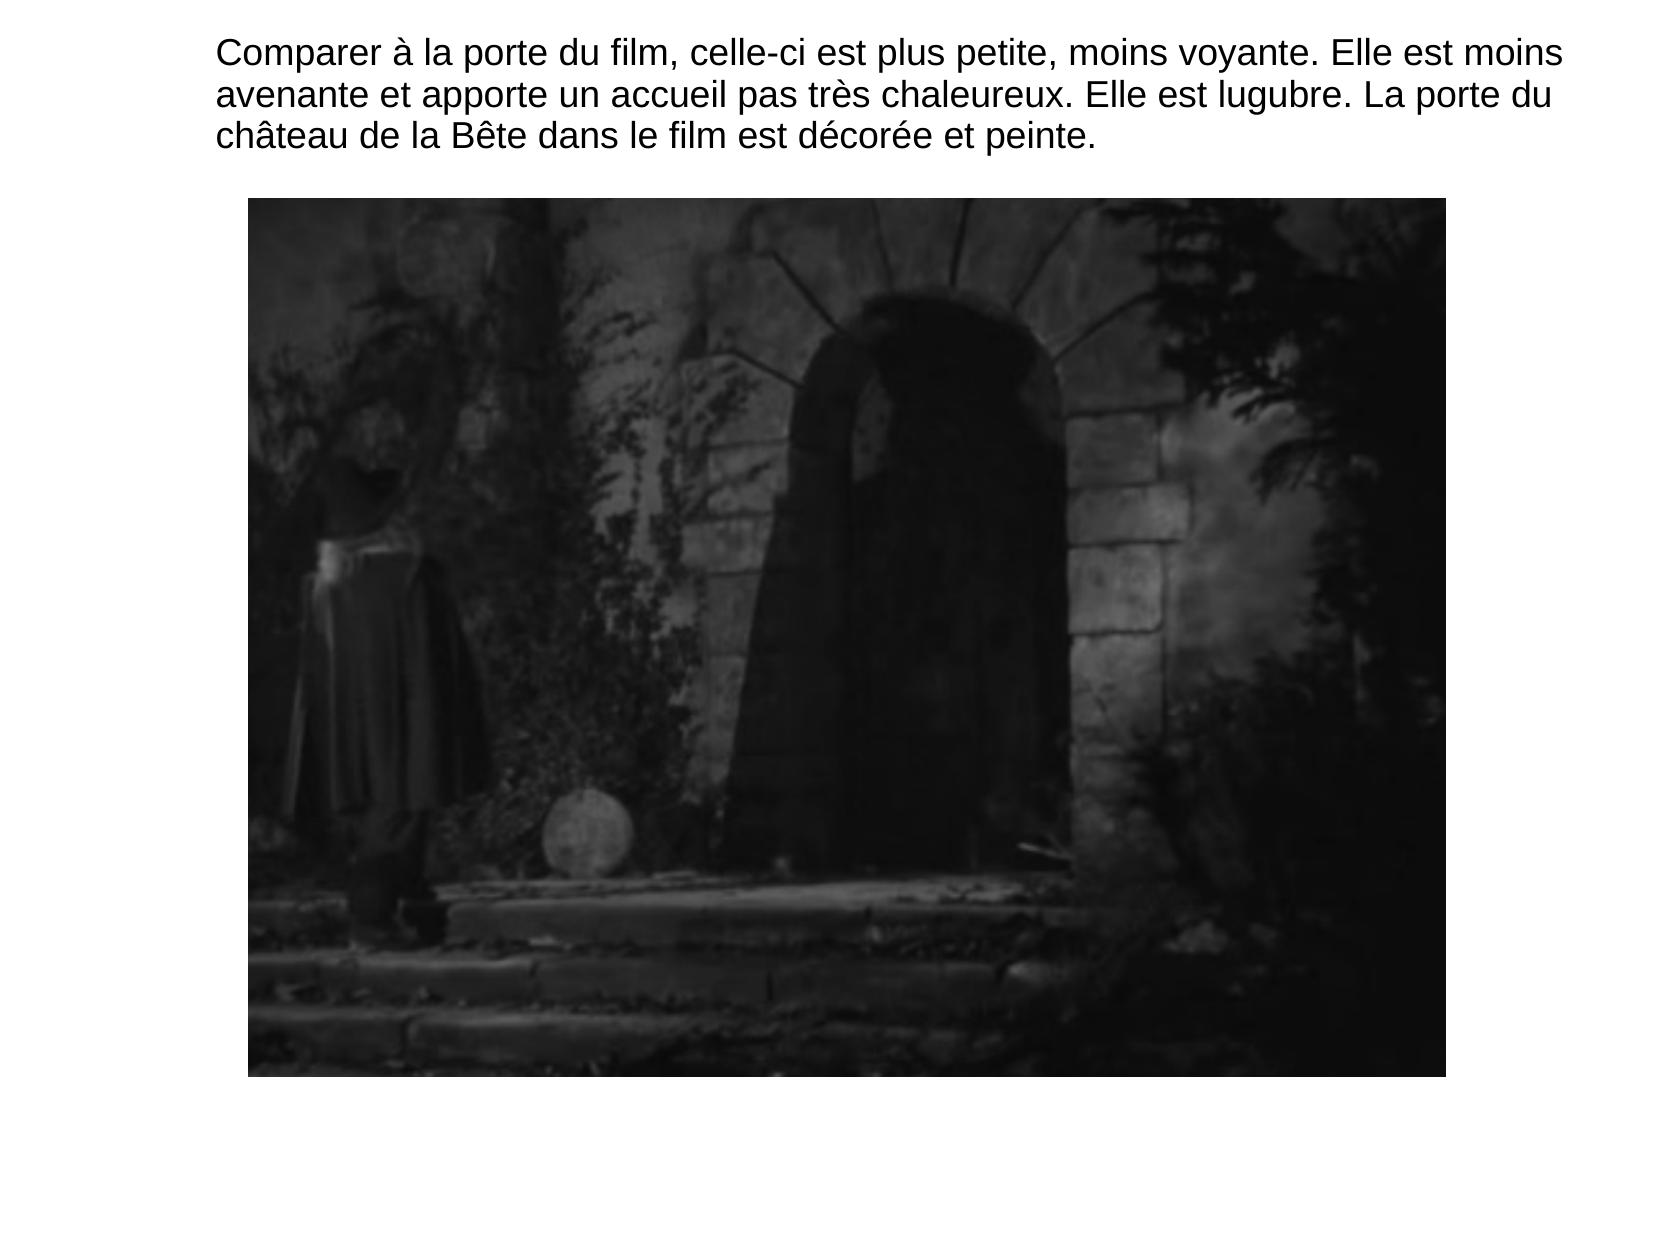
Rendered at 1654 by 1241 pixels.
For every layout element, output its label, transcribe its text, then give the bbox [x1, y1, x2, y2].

text_box Comparer à la porte du film, celle-ci est plus petite, moins voyante. Elle est moins avenante et apporte un accueil pas très chaleureux. Elle est lugubre. La porte du château de la Bête dans le film est décorée et peinte. [200, 23, 1583, 165]
picture [248, 198, 1446, 1077]
